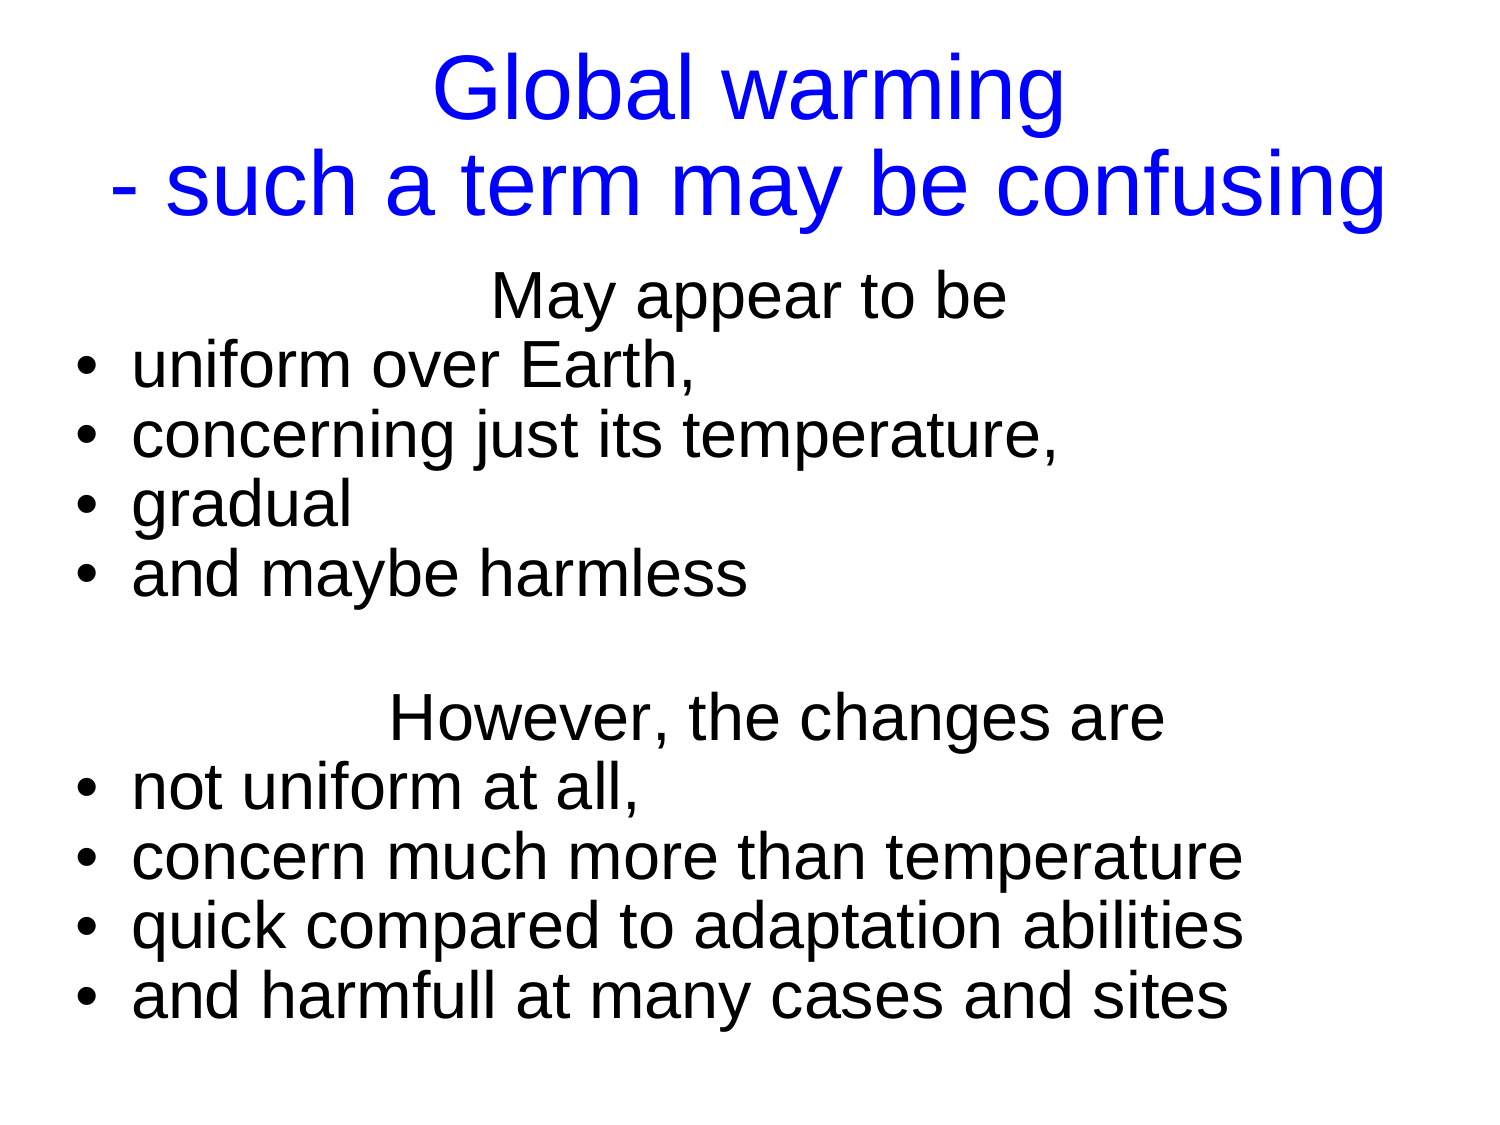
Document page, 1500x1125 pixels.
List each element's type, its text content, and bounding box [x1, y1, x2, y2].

title Global warming - such a term may be confusing [75, 21, 1425, 257]
list May appear to be uniform over Earth, concerning just its temperature, gradual and maybe harmless However, the changes are not uniform at all, concern much more than temperature quick compared to adaptation abilities and harmfull at many cases and sites [75, 262, 1425, 1038]
